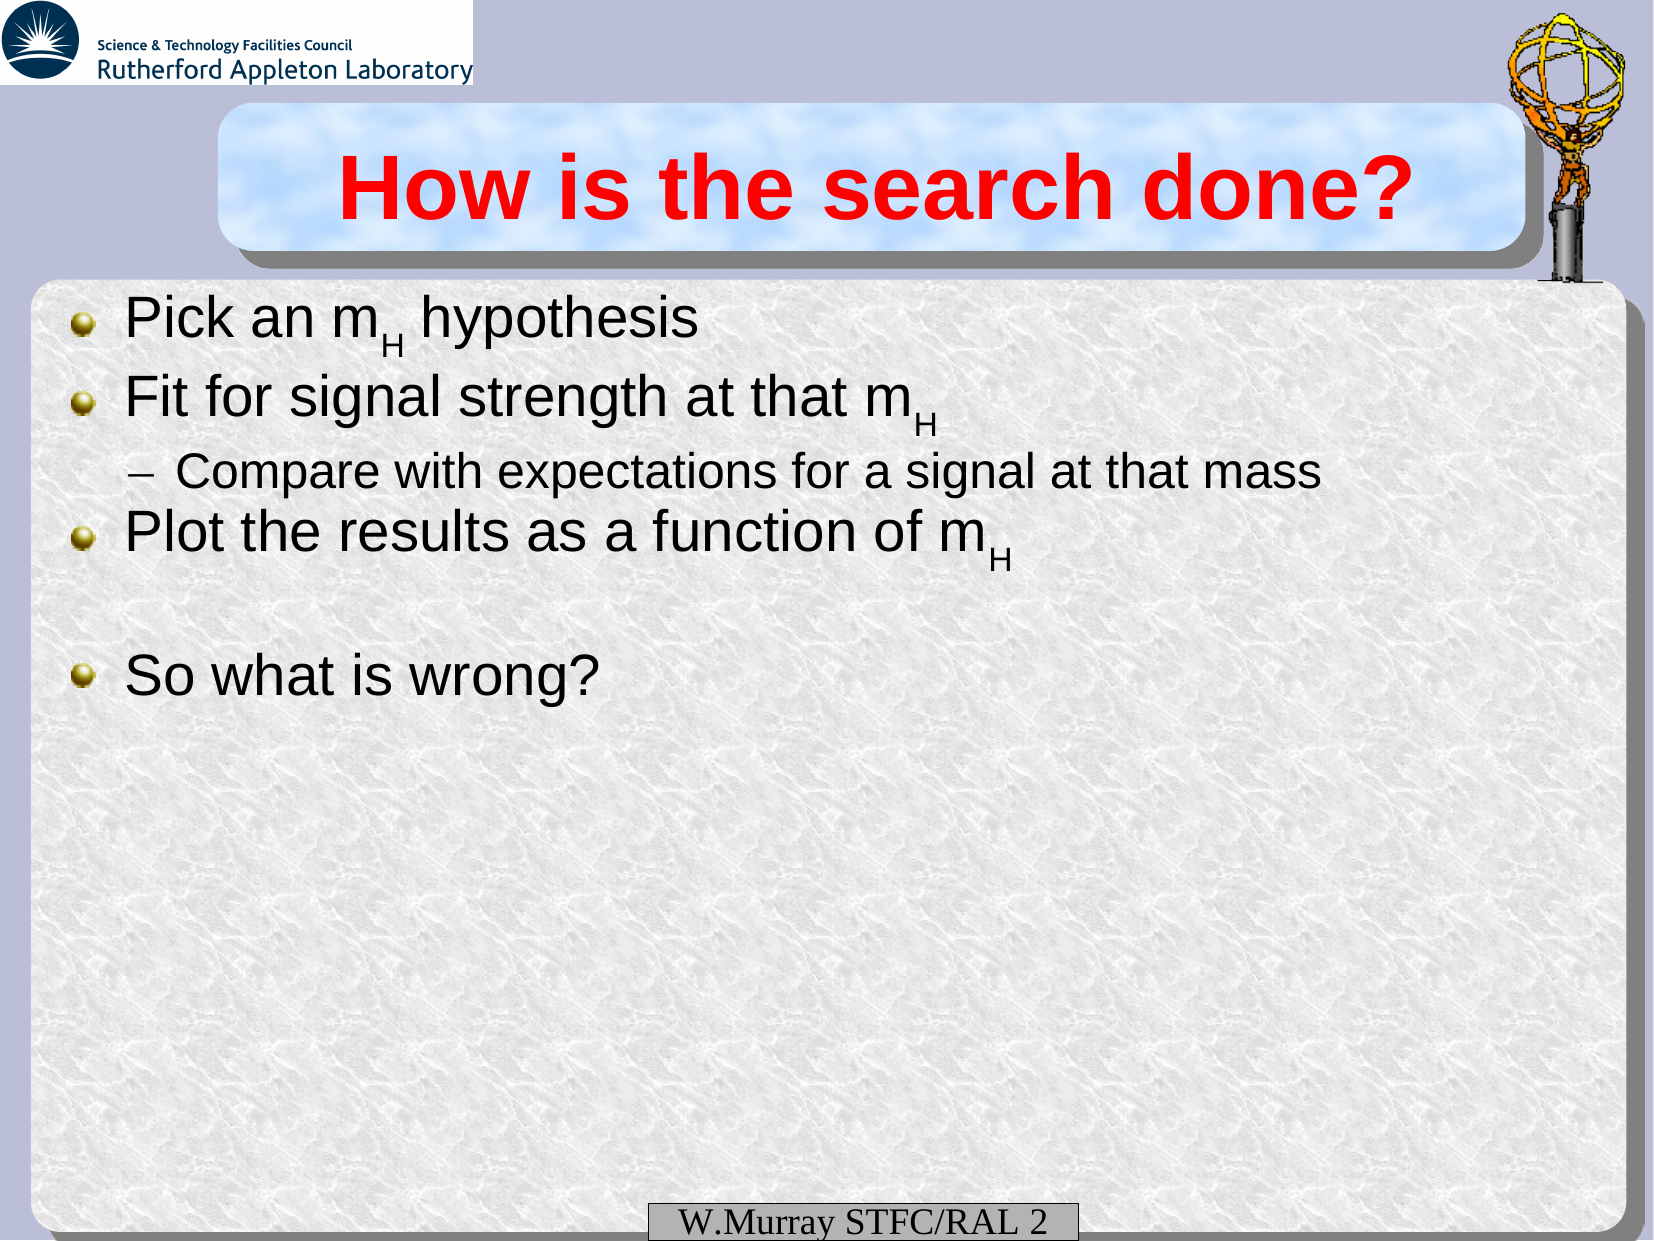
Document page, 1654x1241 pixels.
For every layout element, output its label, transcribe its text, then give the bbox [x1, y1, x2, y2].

title How is the search done? [244, 112, 1512, 263]
picture [0, 0, 473, 85]
picture [30, 0, 1654, 1232]
list Pick an mH hypothesis Fit for signal strength at that mH Compare with expectations for a signal at that mass Plot the results as a function of mH So what is wrong? [53, 285, 1588, 1193]
